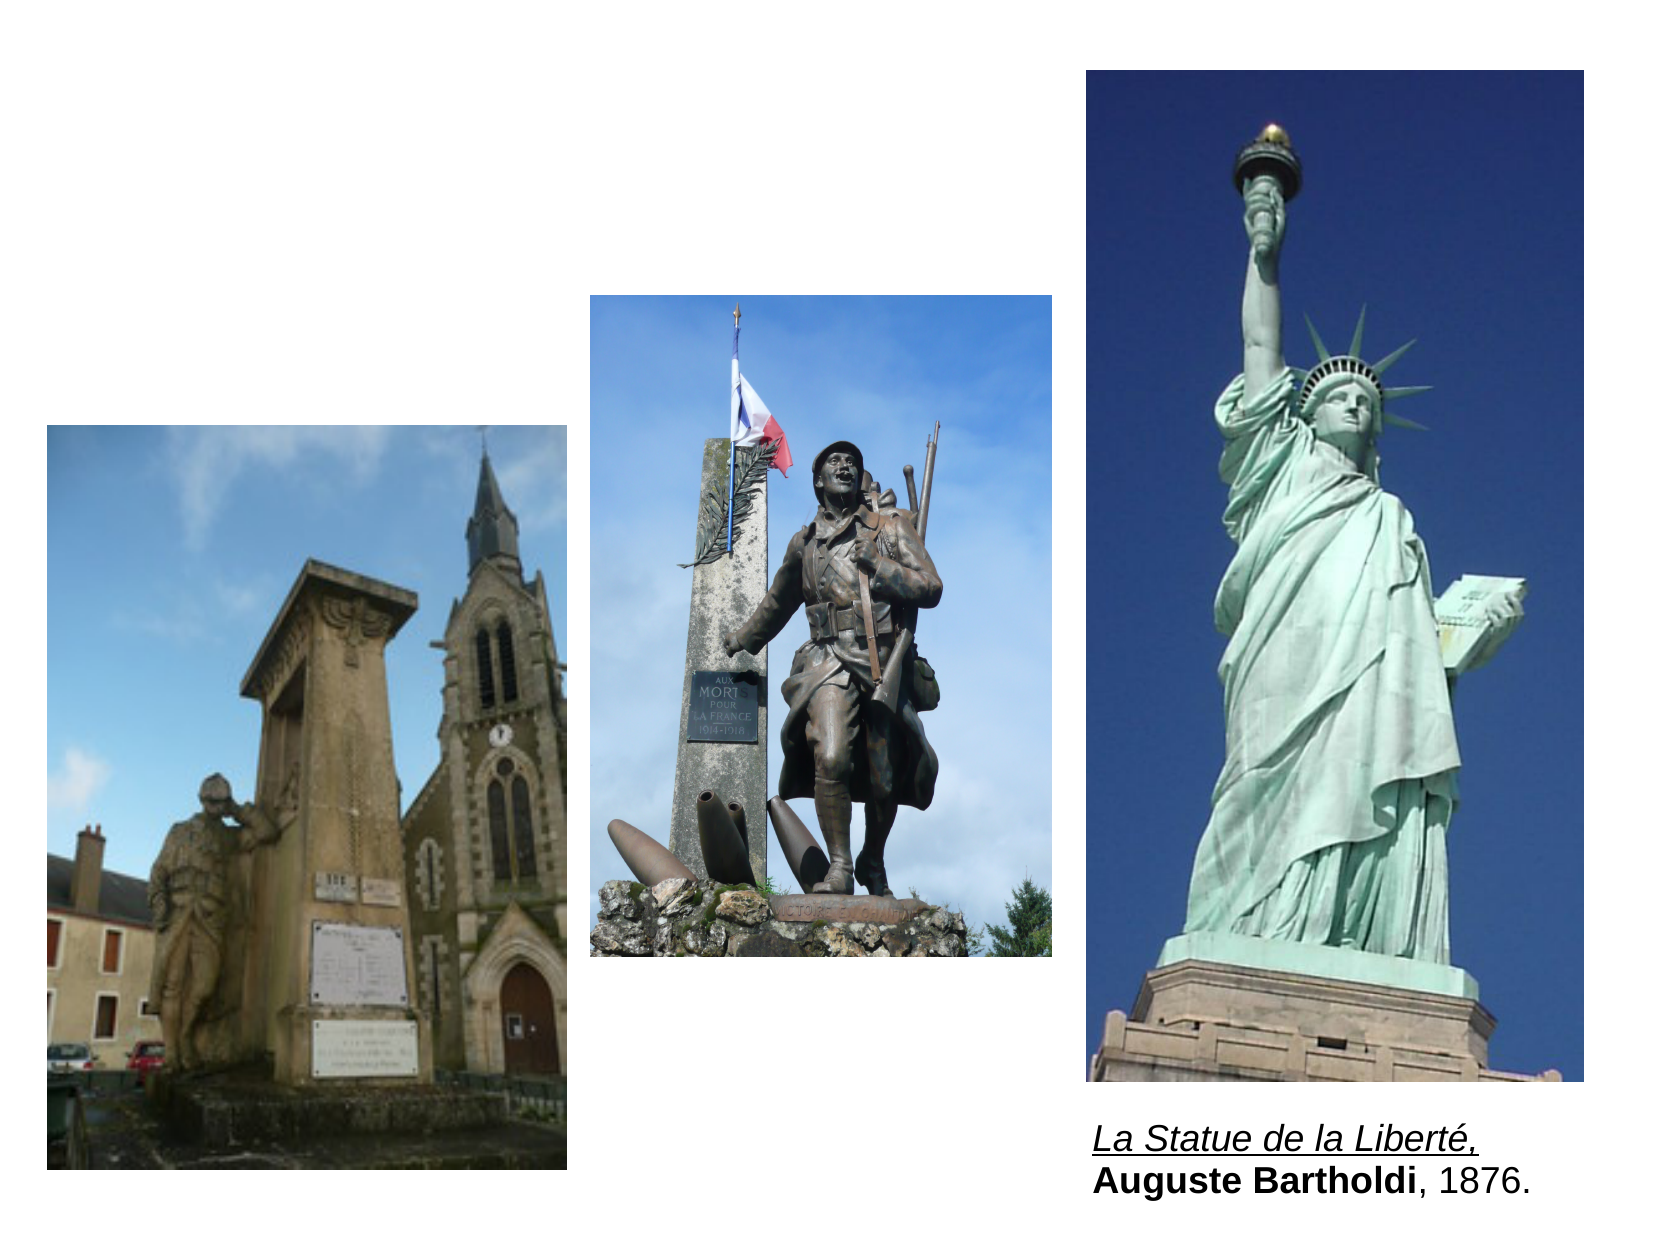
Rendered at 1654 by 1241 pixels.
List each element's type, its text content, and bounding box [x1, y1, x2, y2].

picture [47, 425, 567, 1170]
picture [1086, 70, 1584, 1082]
text_box La Statue de la Liberté, Auguste Bartholdi, 1876. [1077, 1110, 1583, 1211]
picture [590, 295, 1052, 957]
